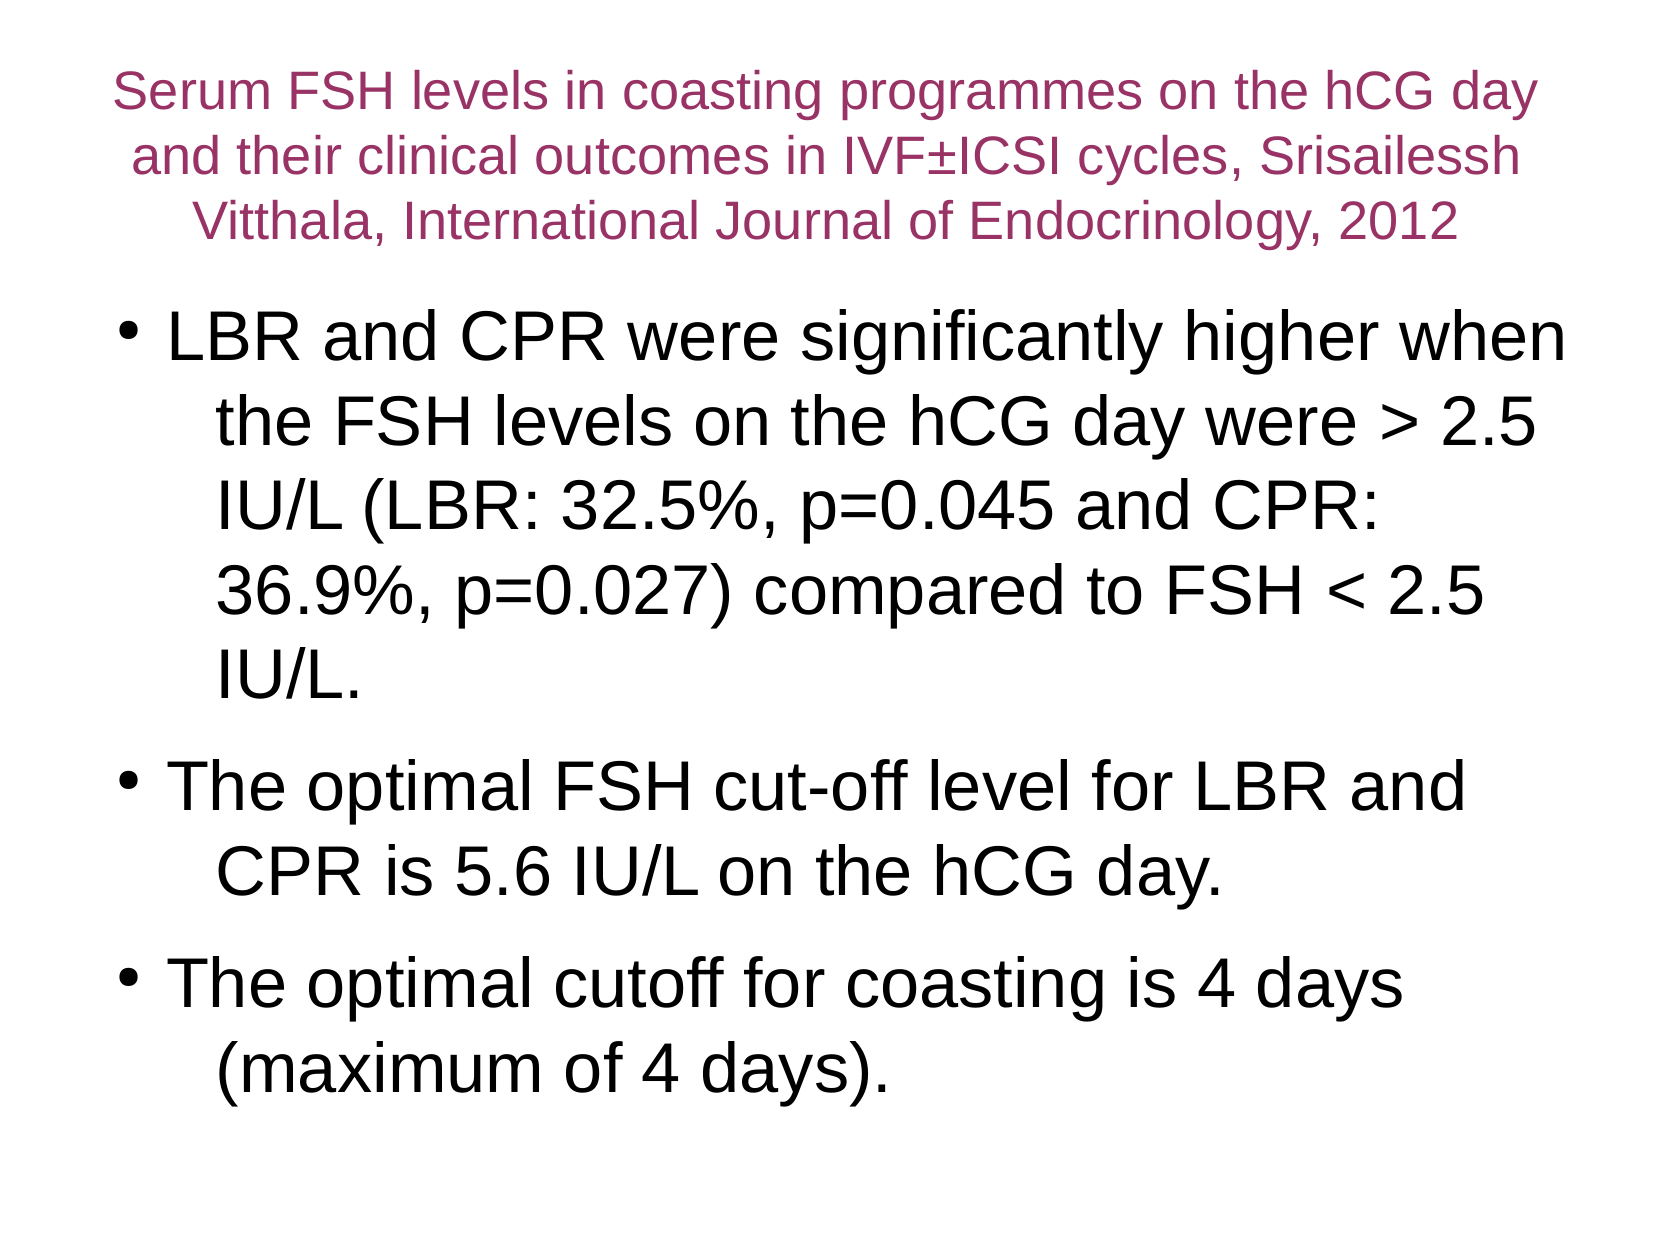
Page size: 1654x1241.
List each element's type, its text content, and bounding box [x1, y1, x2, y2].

list LBR and CPR were significantly higher when the FSH levels on the hCG day were > 2.5 IU/L (LBR: 32.5%, p=0.045 and CPR: 36.9%, p=0.027) compared to FSH < 2.5 IU/L. The optimal FSH cut-off level for LBR and CPR is 5.6 IU/L on the hCG day. The optimal cutoff for coasting is 4 days (maximum of 4 days). [82, 290, 1571, 1109]
title Serum FSH levels in coasting programmes on the hCG day and their clinical outcomes in IVF±ICSI cycles, Srisailessh Vitthala, International Journal of Endocrinology, 2012 [82, 49, 1571, 257]
